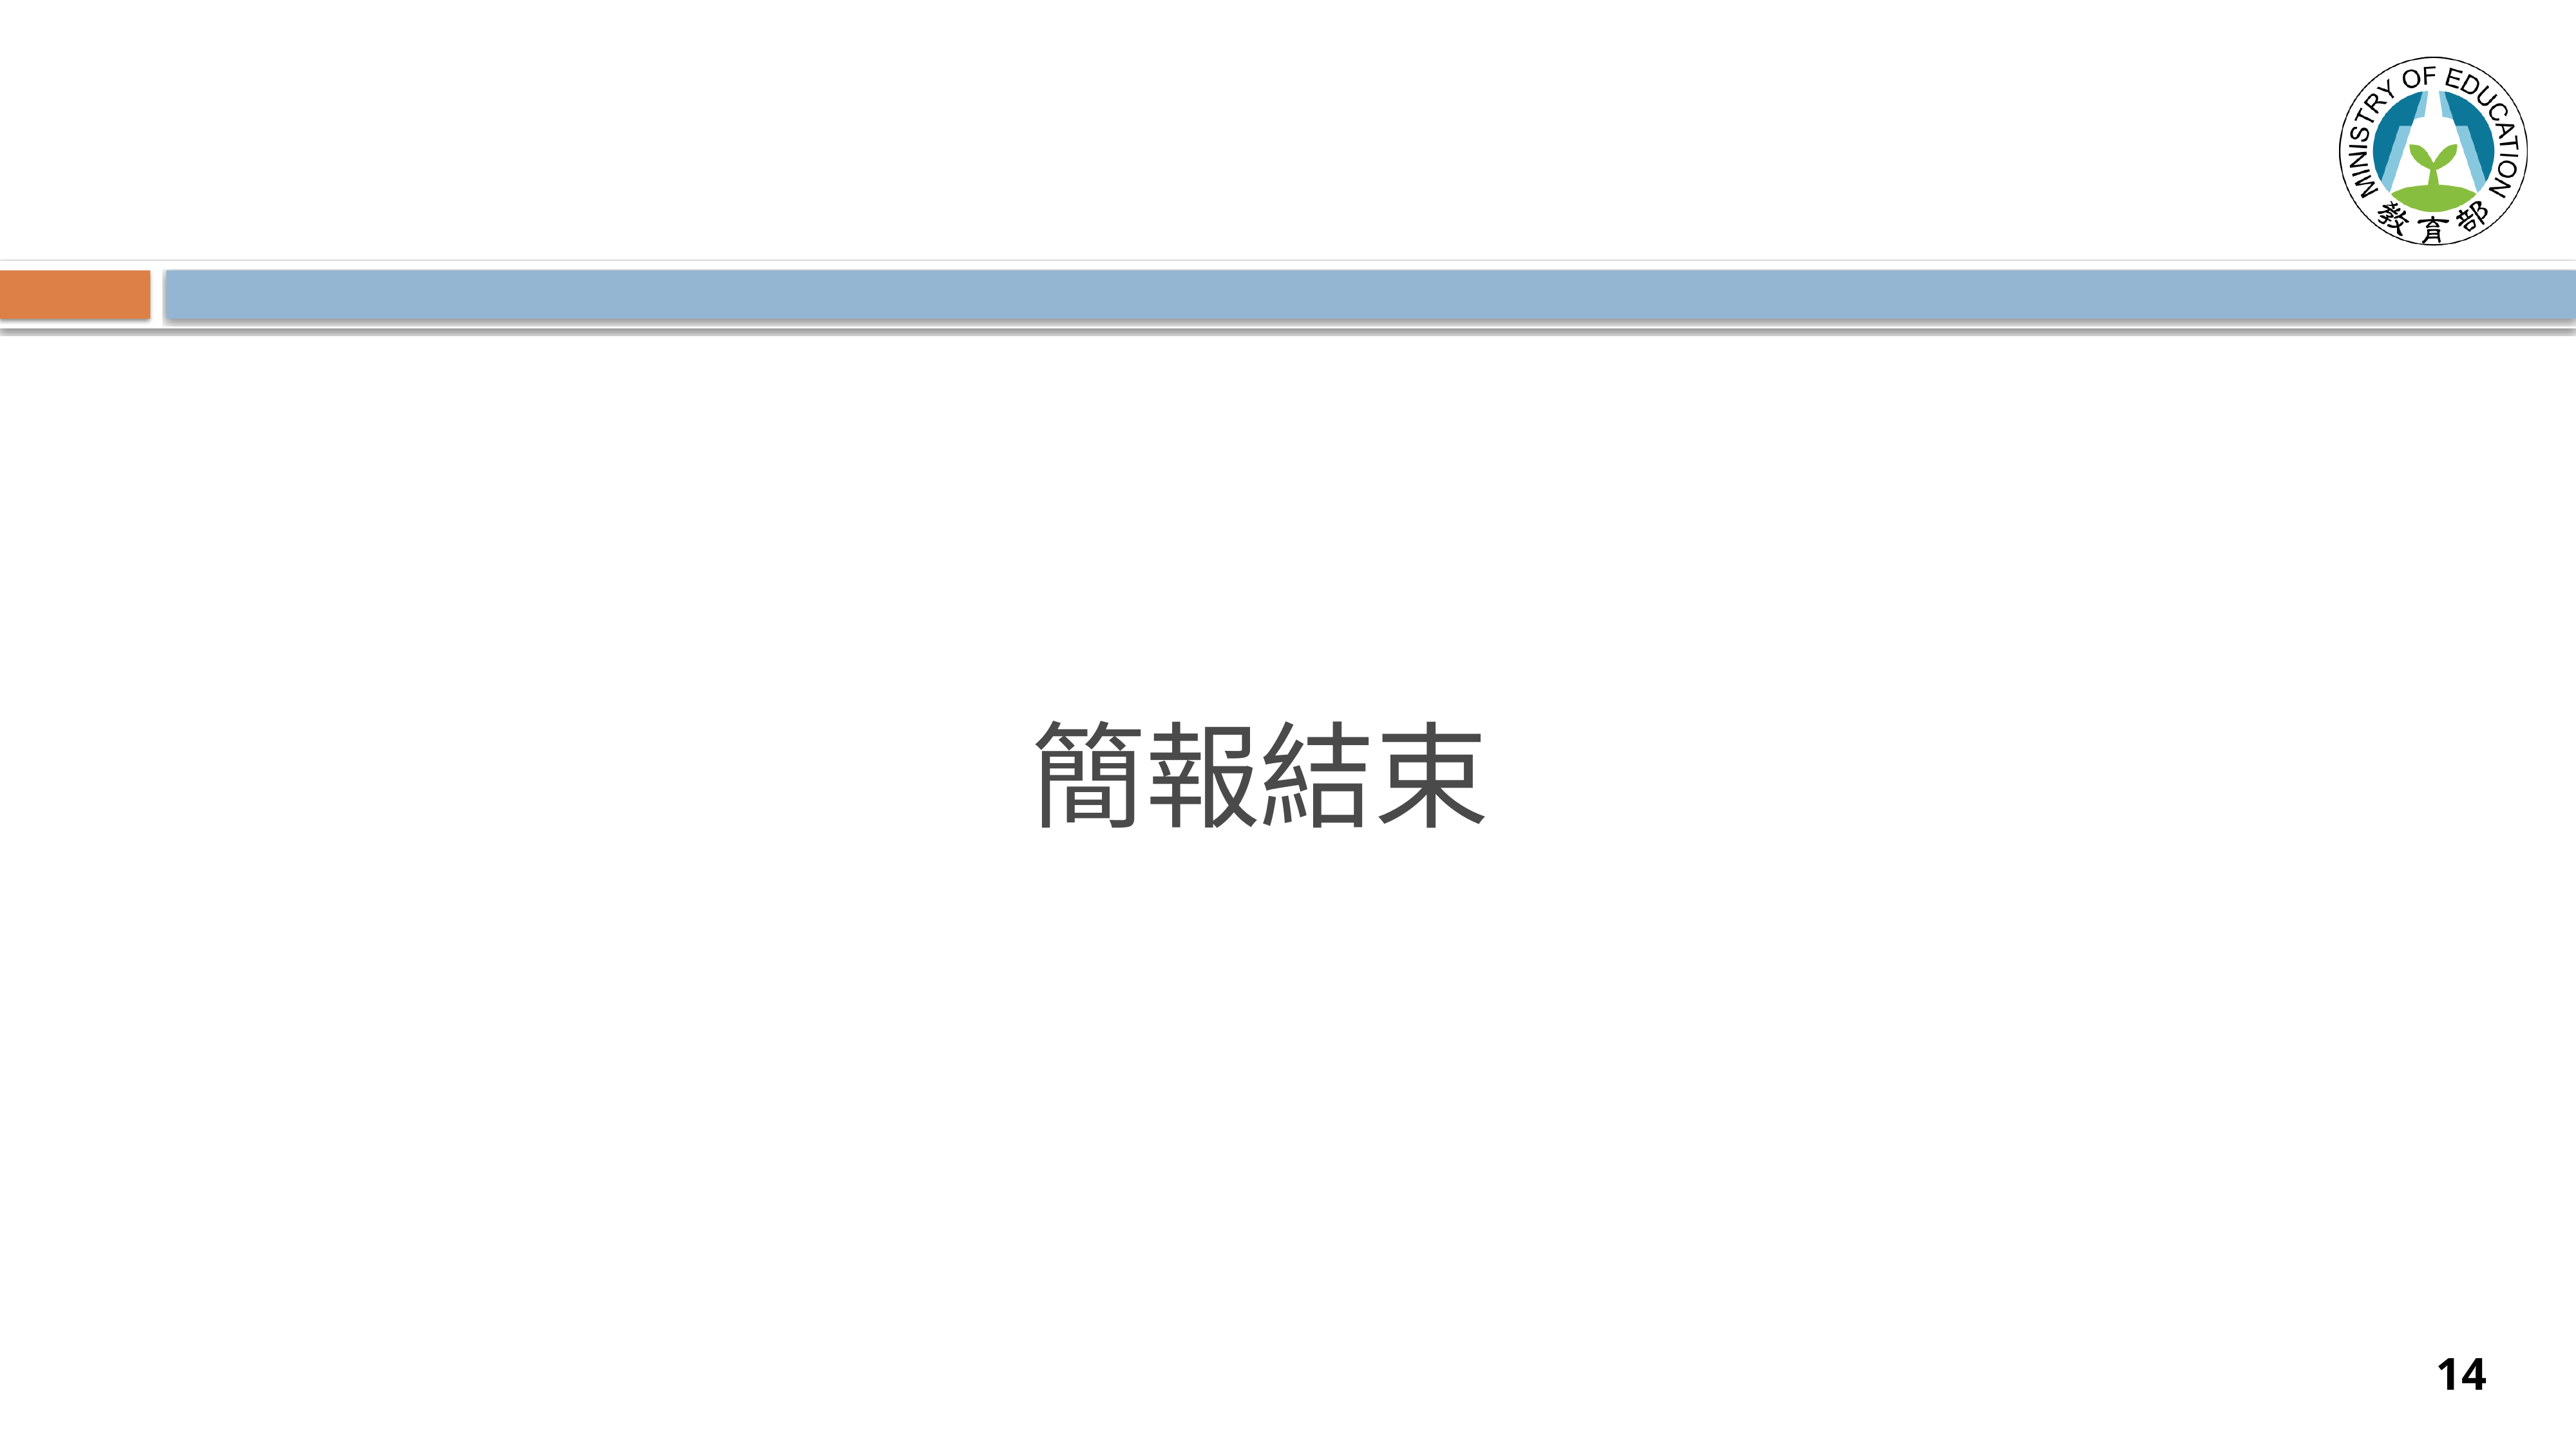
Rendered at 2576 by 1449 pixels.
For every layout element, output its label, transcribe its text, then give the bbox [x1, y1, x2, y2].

slide_number <編號> [2397, 1333, 2526, 1419]
list 簡報結束 [155, 686, 2366, 1018]
picture [2339, 57, 2528, 247]
